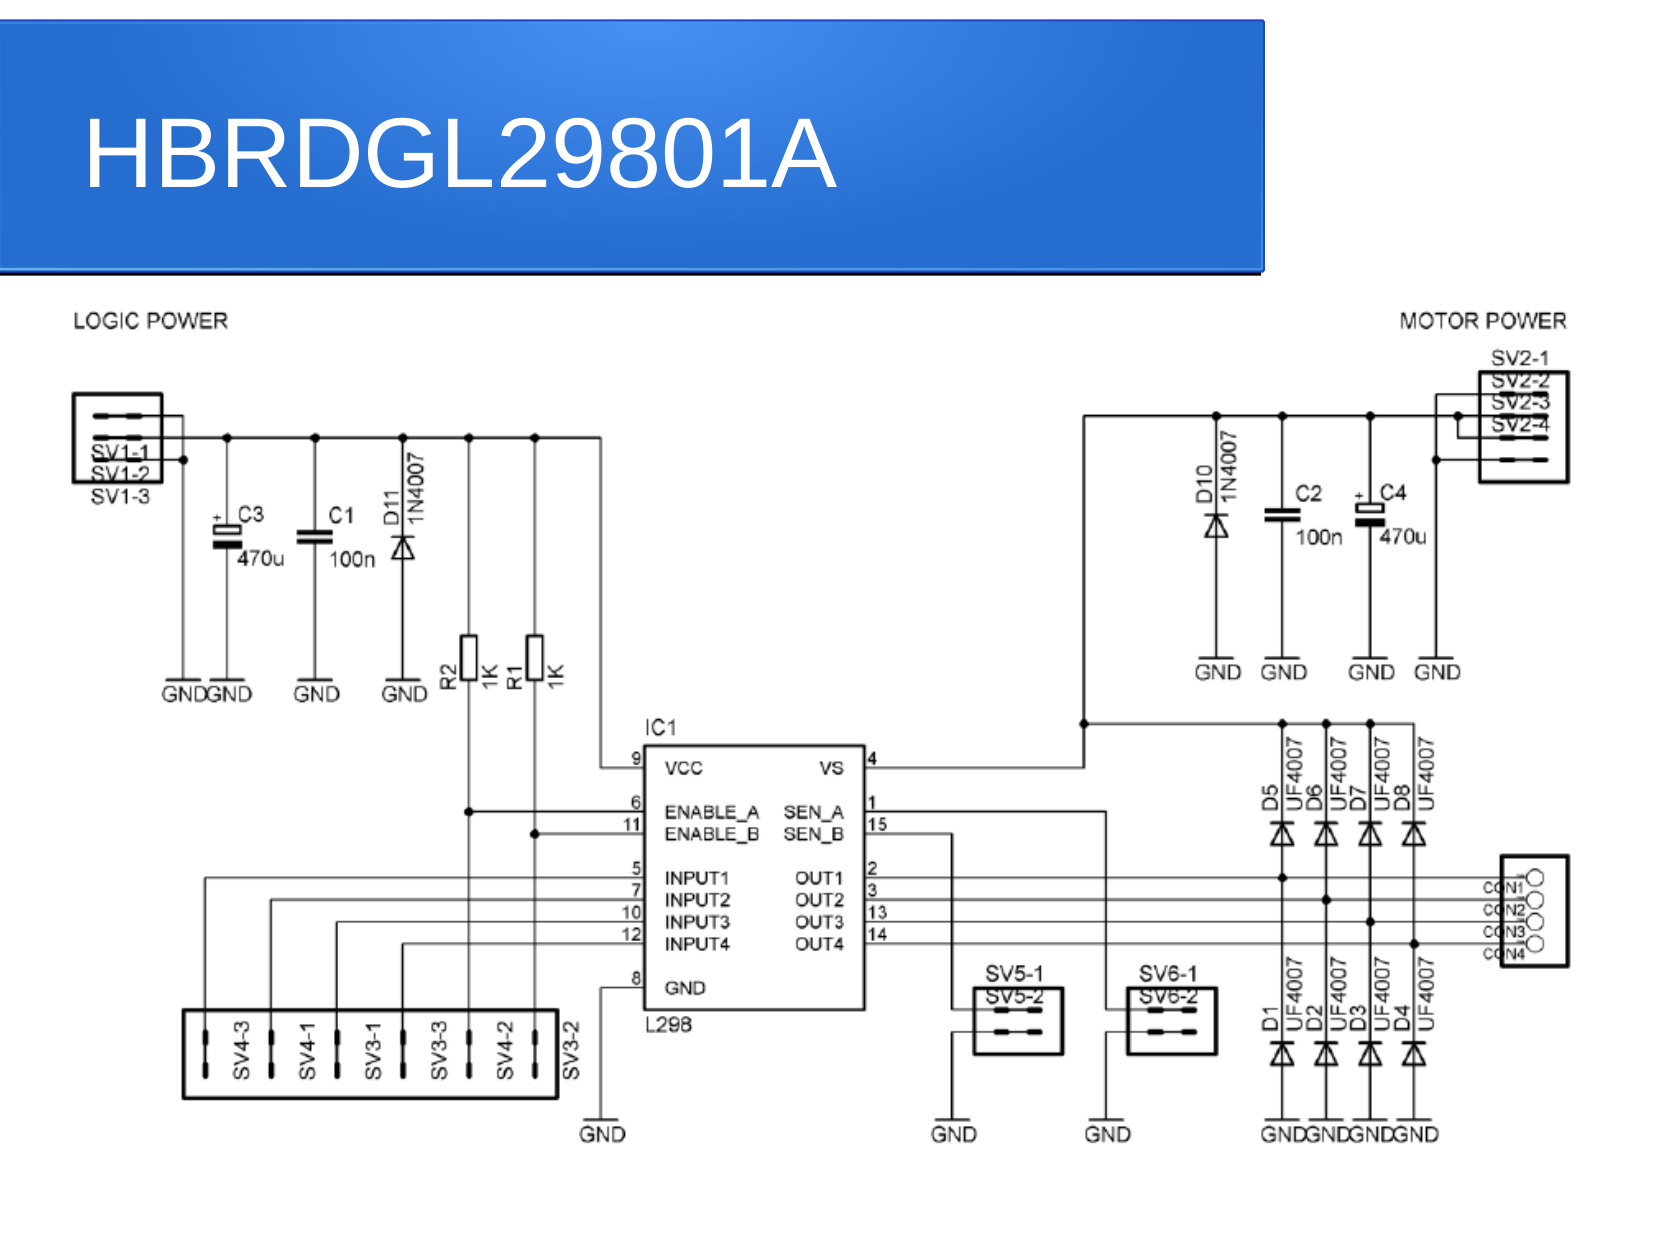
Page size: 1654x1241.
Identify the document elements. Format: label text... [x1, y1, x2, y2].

picture [57, 290, 1592, 1158]
title HBRDGL29801A [82, 49, 1250, 257]
